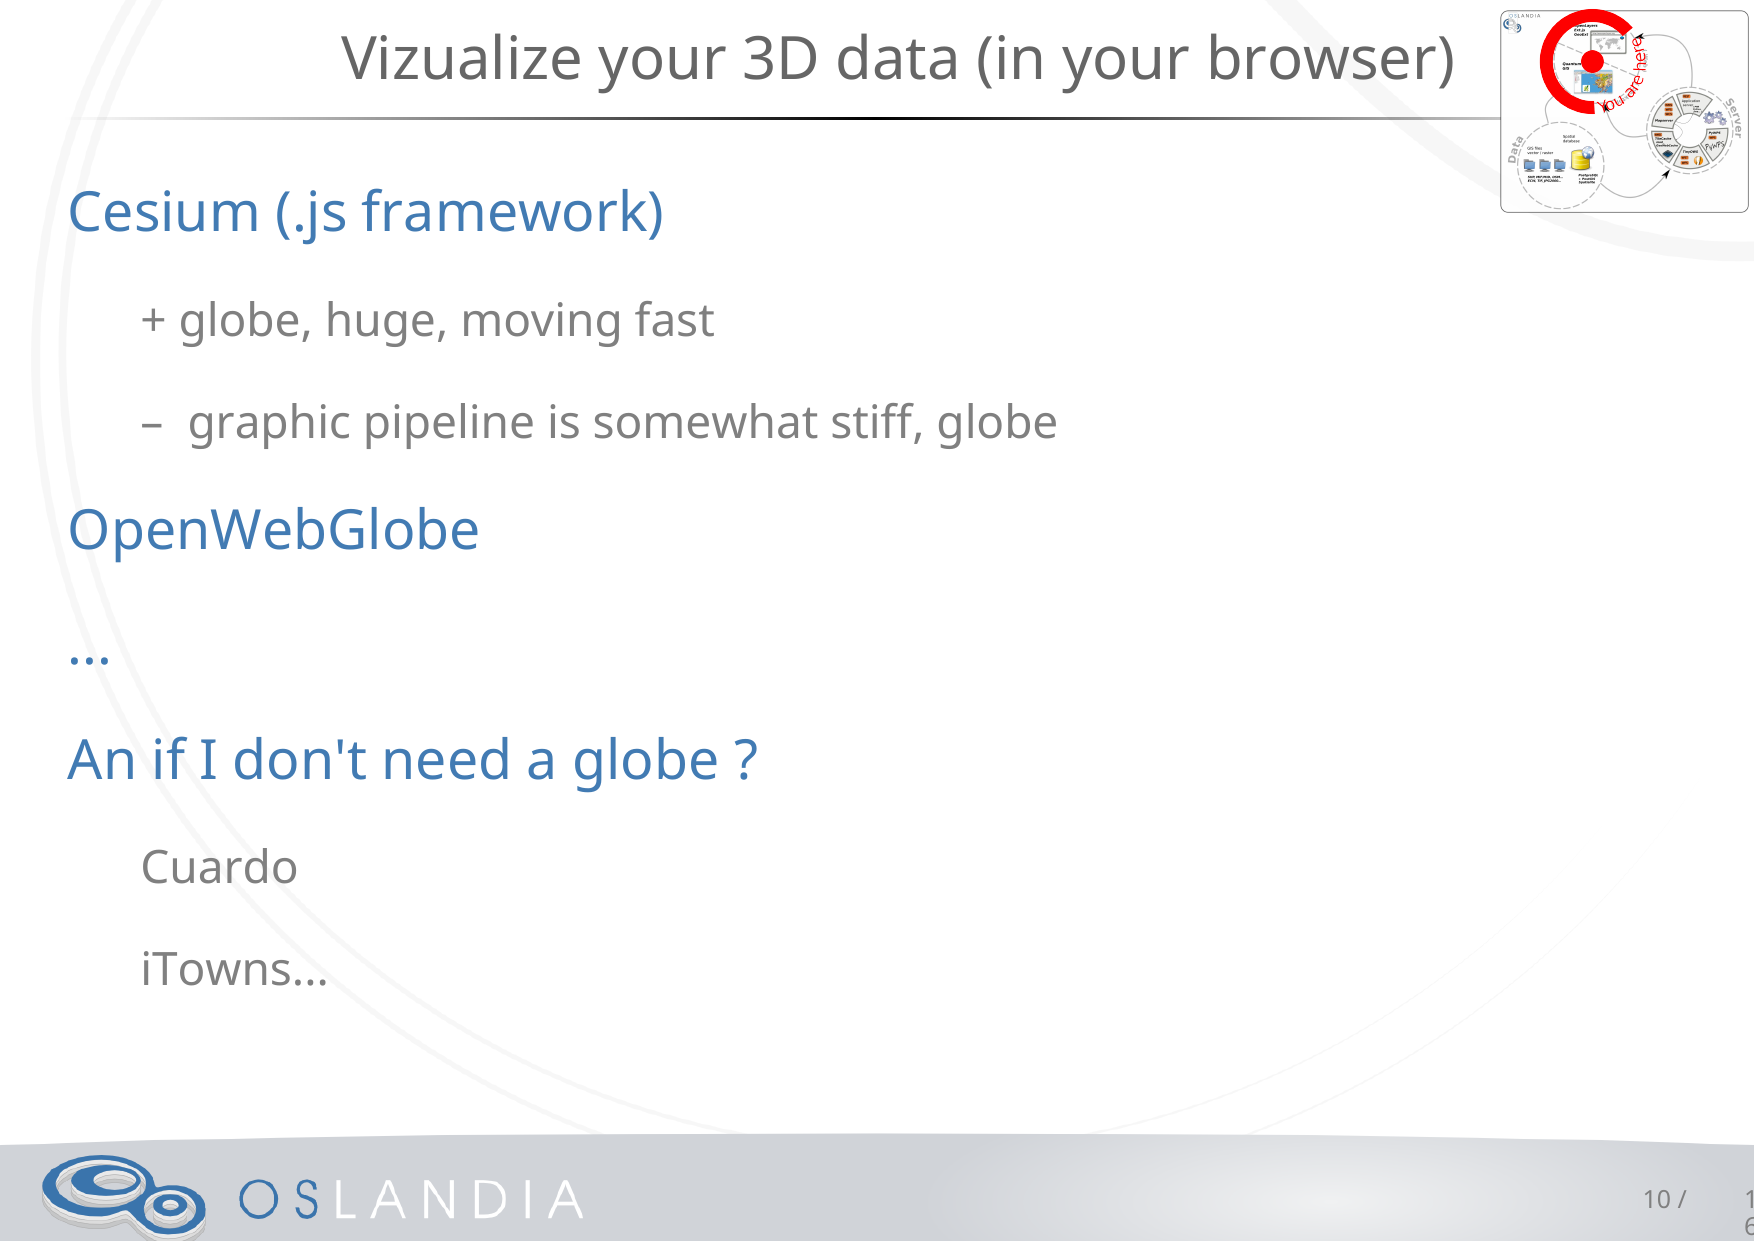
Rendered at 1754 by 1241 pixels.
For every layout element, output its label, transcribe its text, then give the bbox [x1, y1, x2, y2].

title Vizualize your 3D data (in your browser) [31, 14, 1500, 98]
picture [0, 0, 1754, 1241]
list Cesium (.js framework) + globe, huge, moving fast – graphic pipeline is somewhat stiff, globe OpenWebGlobe ... An if I don't need a globe ? Cuardo iTowns... [37, 172, 1710, 1090]
picture [1748, 1226, 1754, 1233]
